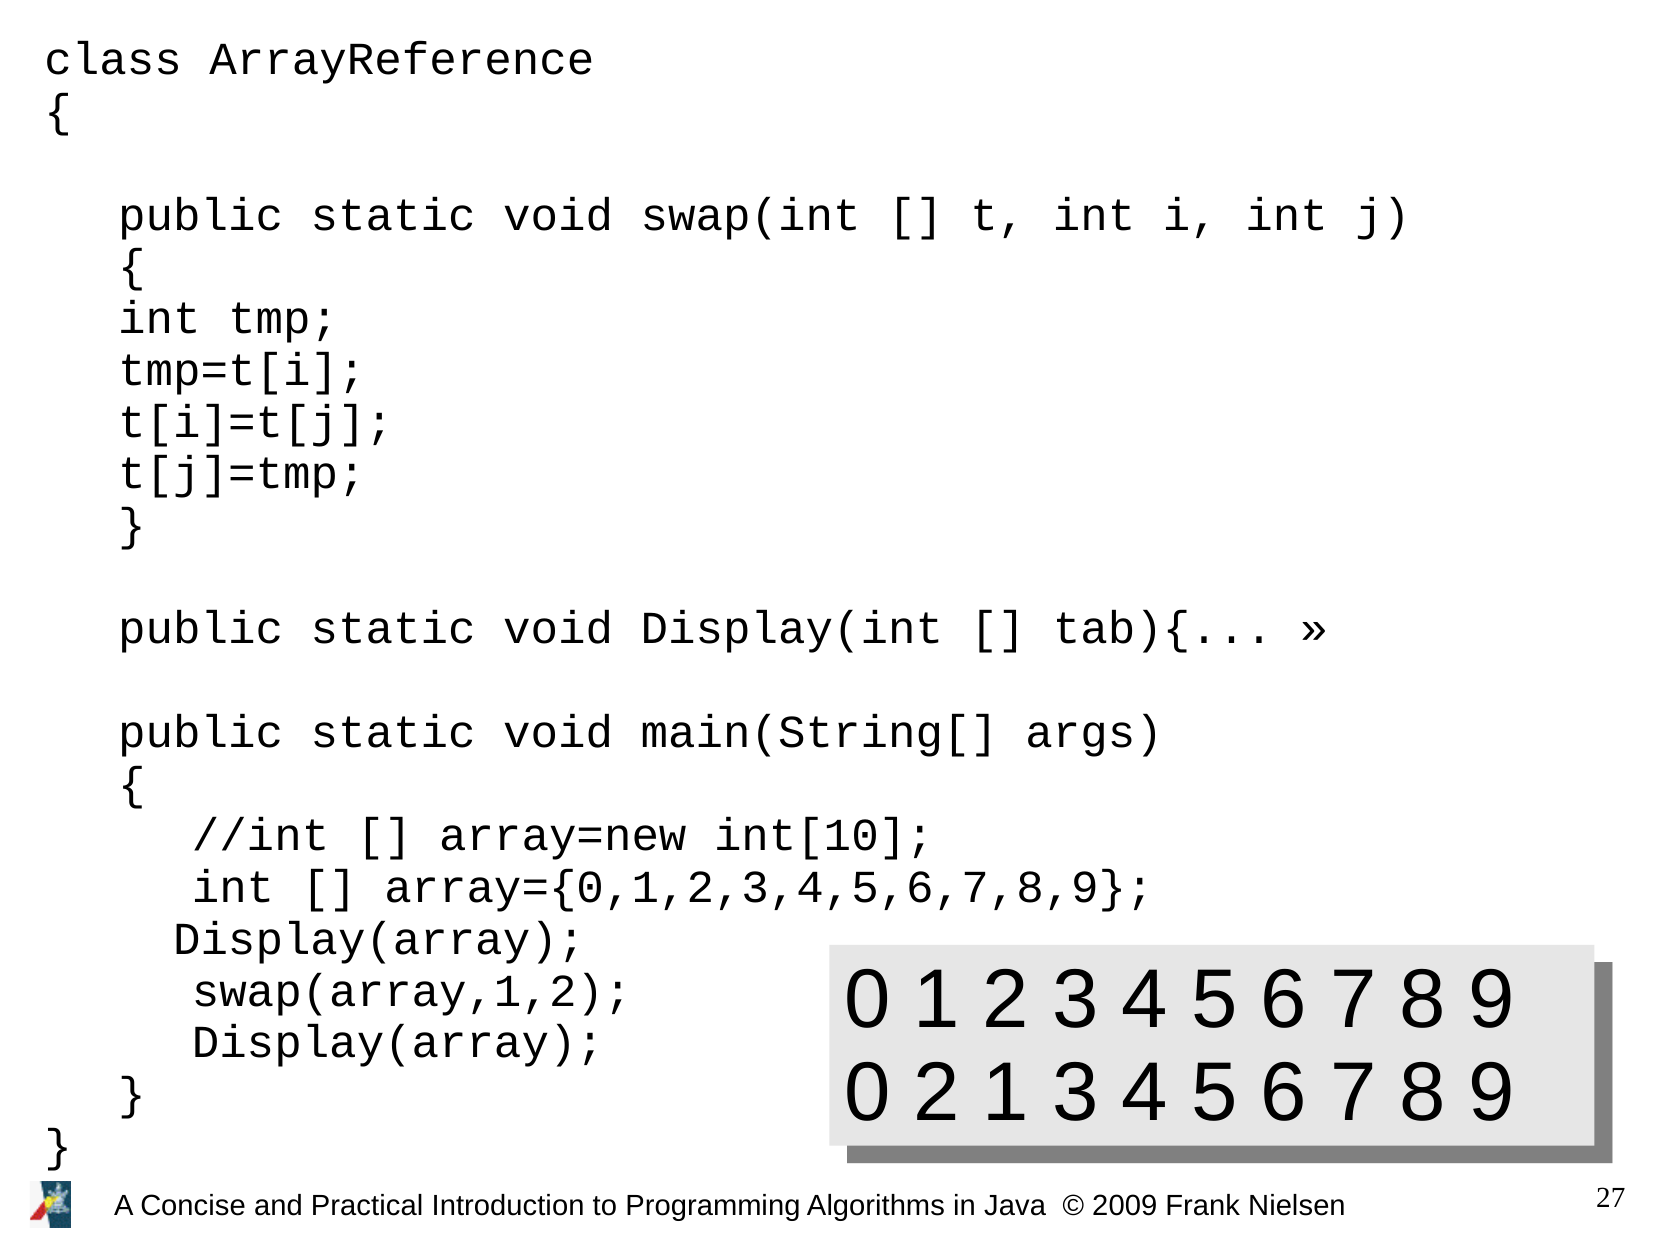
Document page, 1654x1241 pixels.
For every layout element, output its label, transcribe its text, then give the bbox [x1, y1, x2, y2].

text_box 0 1 2 3 4 5 6 7 8 9 0 2 1 3 4 5 6 7 8 9 [829, 944, 1595, 1146]
text_box class ArrayReference { public static void swap(int [] t, int i, int j) { int tmp; tmp=t[i]; t[i]=t[j]; t[j]=tmp; } public static void Display(int [] tab){... » public static void main(String[] args) { //int [] array=new int[10]; int [] array={0,1,2,3,4,5,6,7,8,9}; Display(array); swap(array,1,2); Display(array); } } [29, 29, 1625, 1241]
